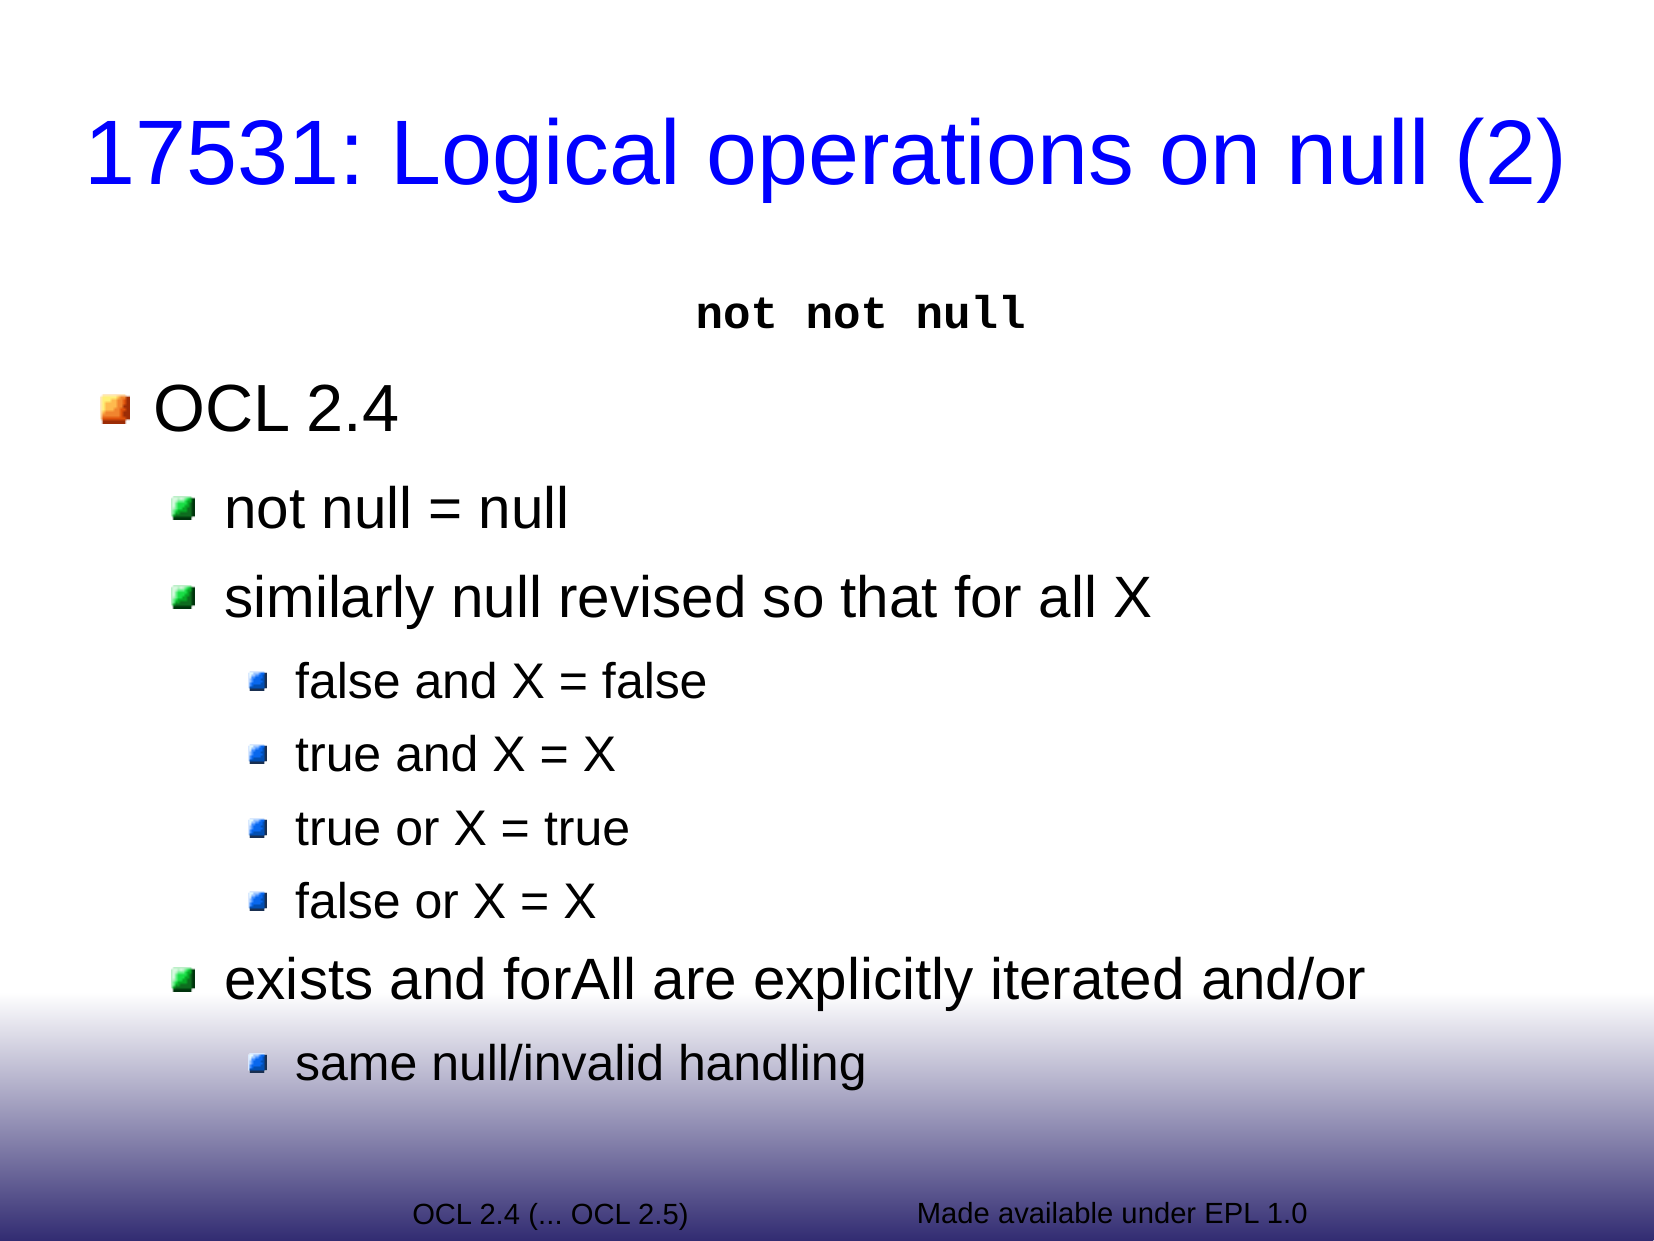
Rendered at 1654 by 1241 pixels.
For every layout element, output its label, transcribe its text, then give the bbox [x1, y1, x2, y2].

list not not null OCL 2.4 not null = null similarly null revised so that for all X false and X = false true and X = X true or X = true false or X = X exists and forAll are explicitly iterated and/or same null/invalid handling [82, 290, 1639, 1109]
title 17531: Logical operations on null (2) [82, 49, 1571, 257]
